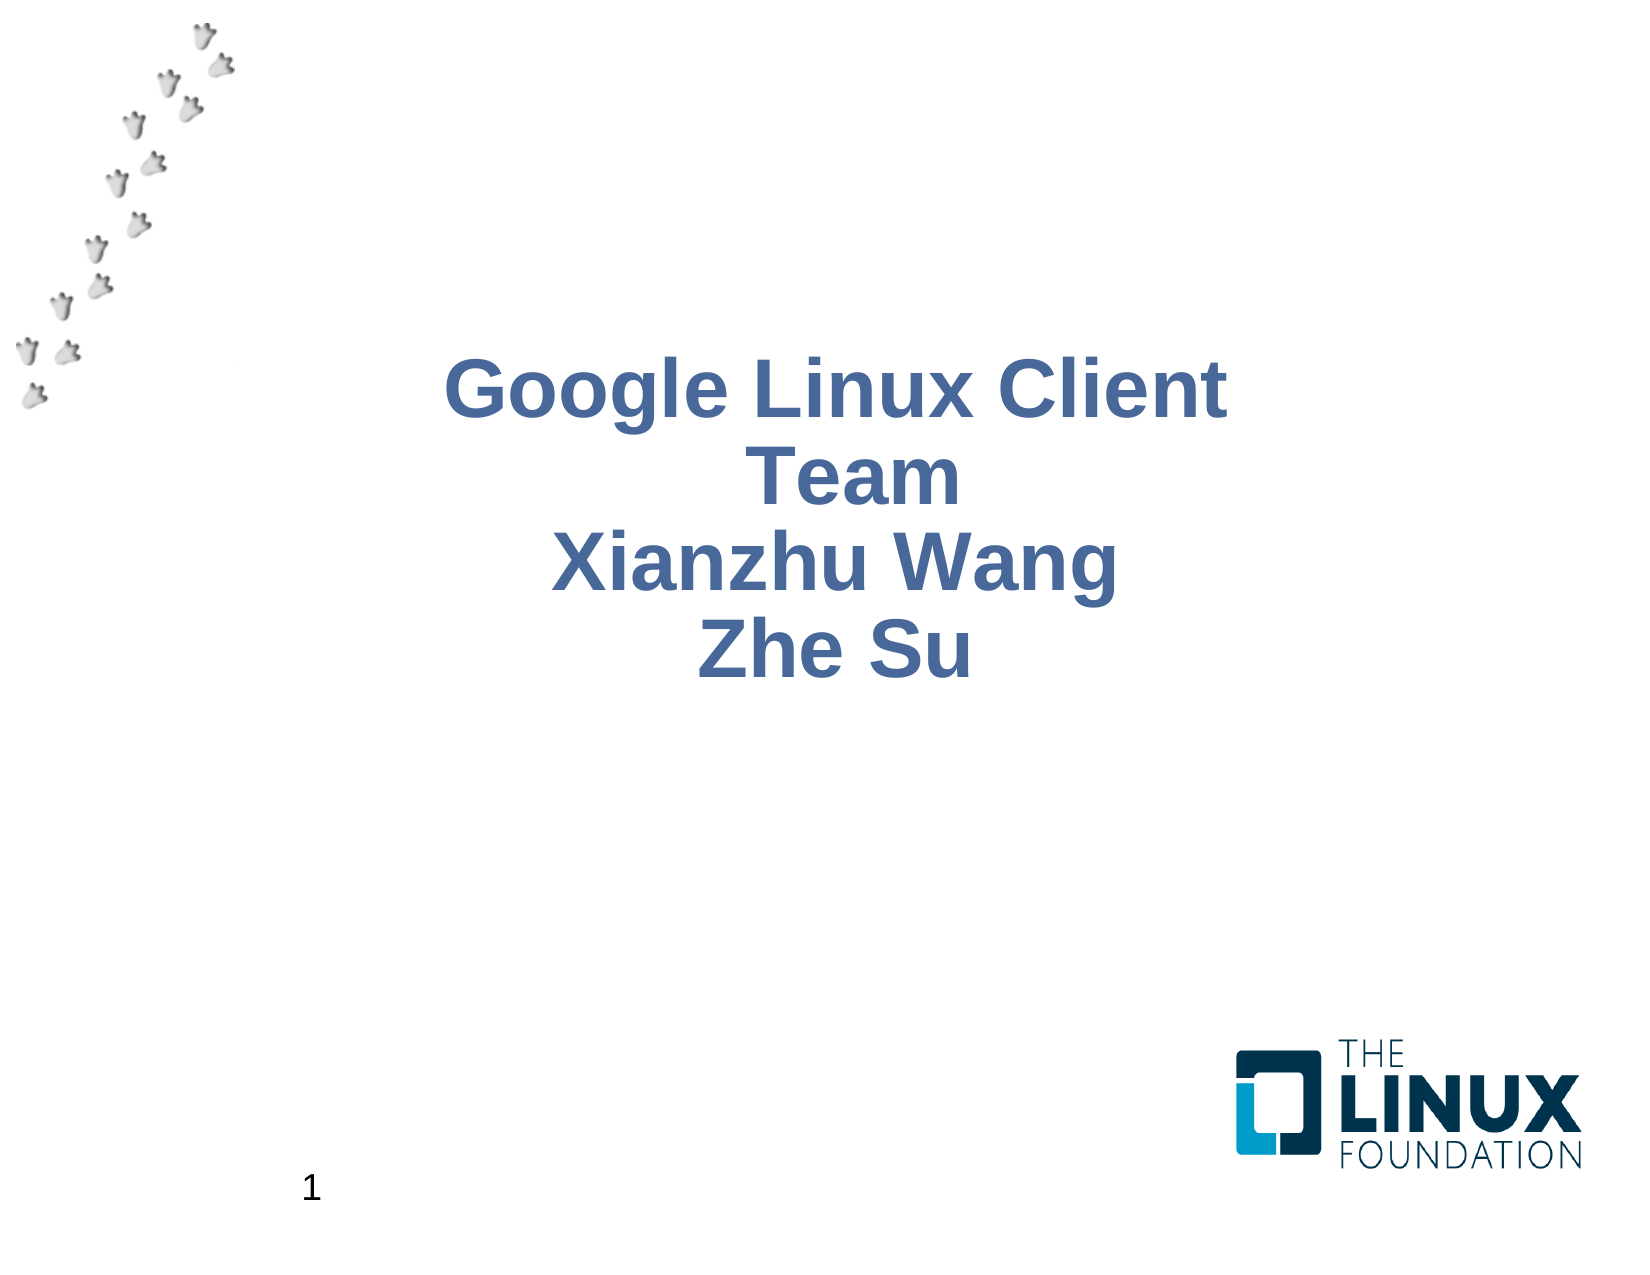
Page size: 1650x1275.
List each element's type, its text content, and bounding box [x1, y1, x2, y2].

subtitle Google Linux Client Team Xianzhu Wang Zhe Su [347, 345, 1290, 854]
picture [1216, 1012, 1613, 1200]
picture [16, 23, 235, 430]
